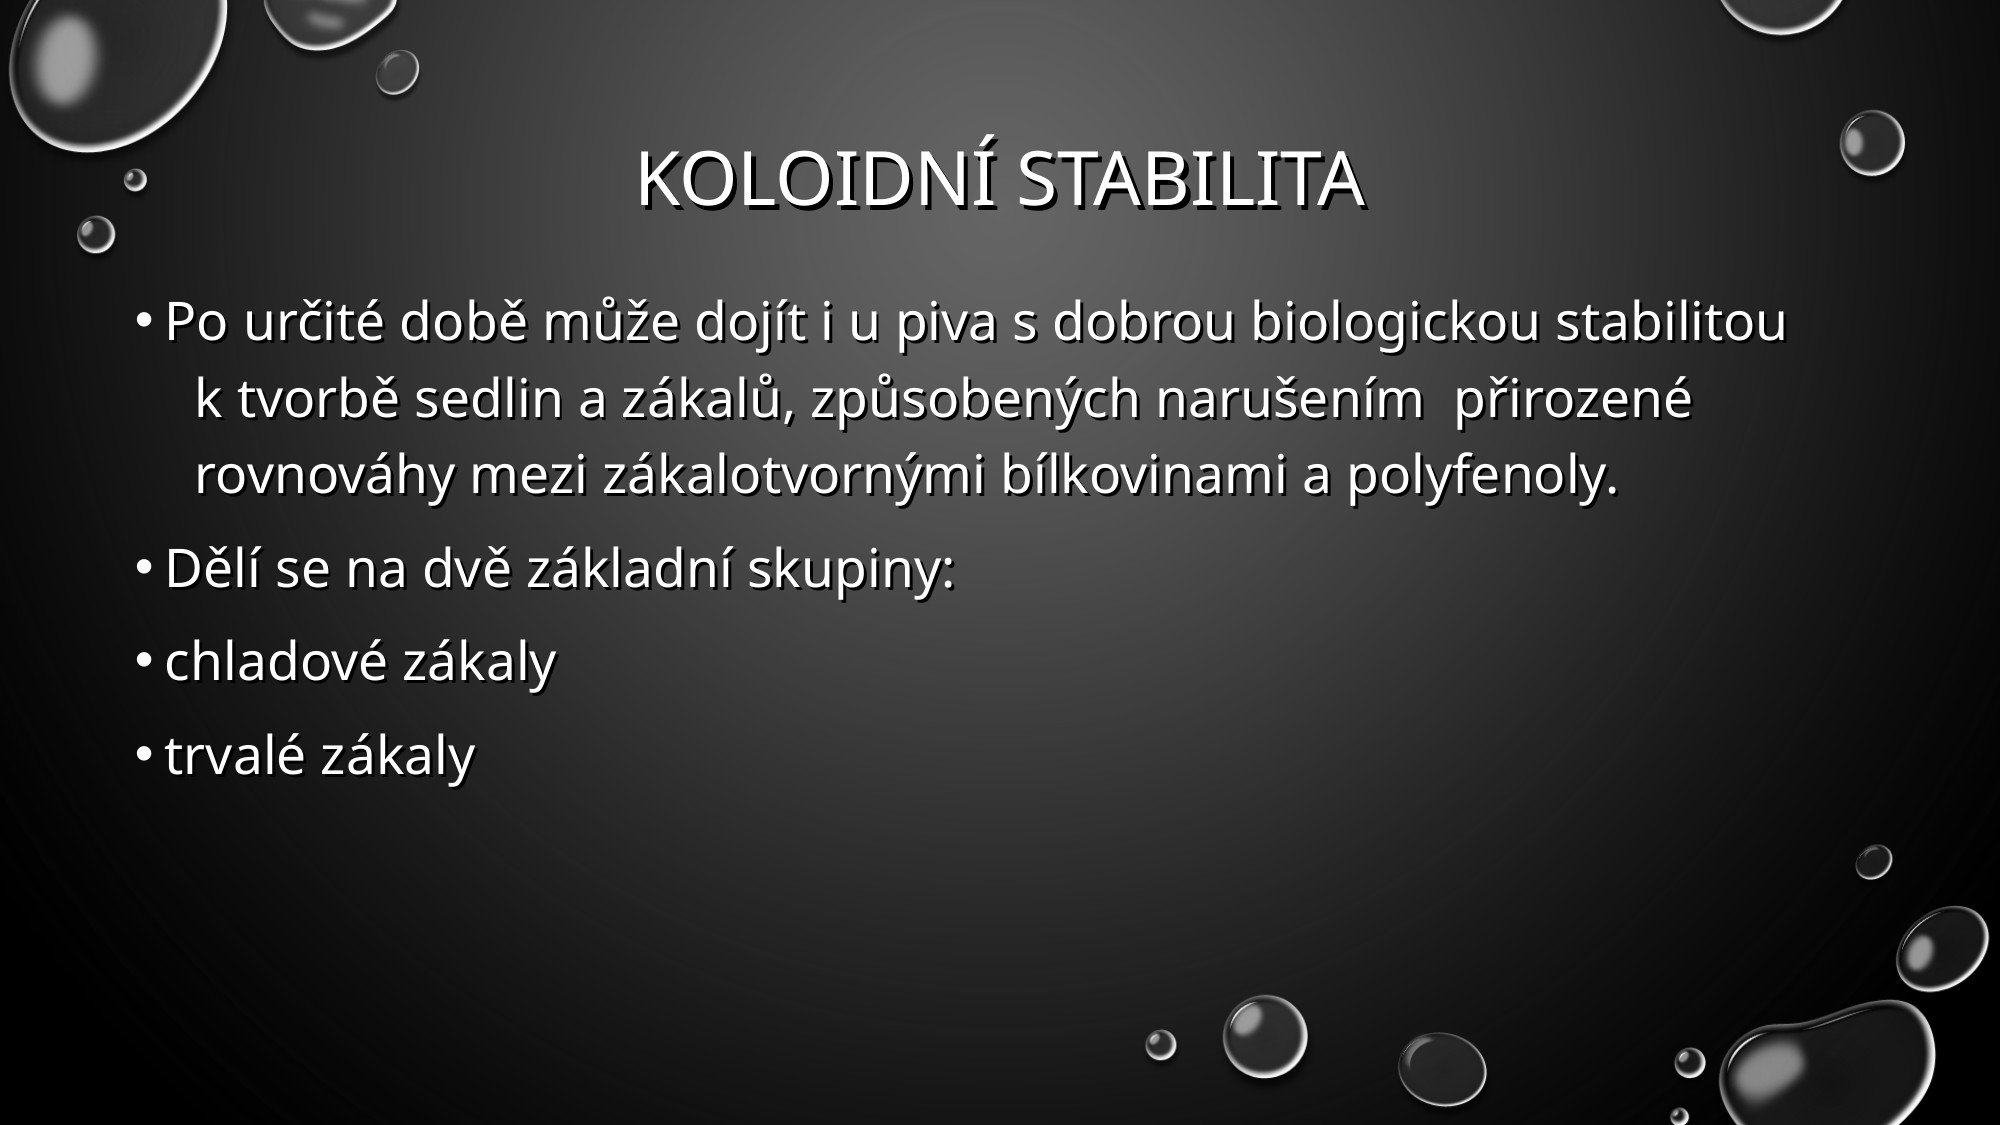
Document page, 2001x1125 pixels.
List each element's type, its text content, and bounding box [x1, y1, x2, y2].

list Po určité době může dojít i u piva s dobrou biologickou stabilitou k tvorbě sedlin a zákalů, způsobených narušením přirozené rovnováhy mezi zákalotvornými bílkovinami a polyfenoly. Dělí se na dvě základní skupiny: chladové zákaly trvalé zákaly [119, 266, 1820, 829]
title Koloidní stabilita [149, 0, 1851, 364]
